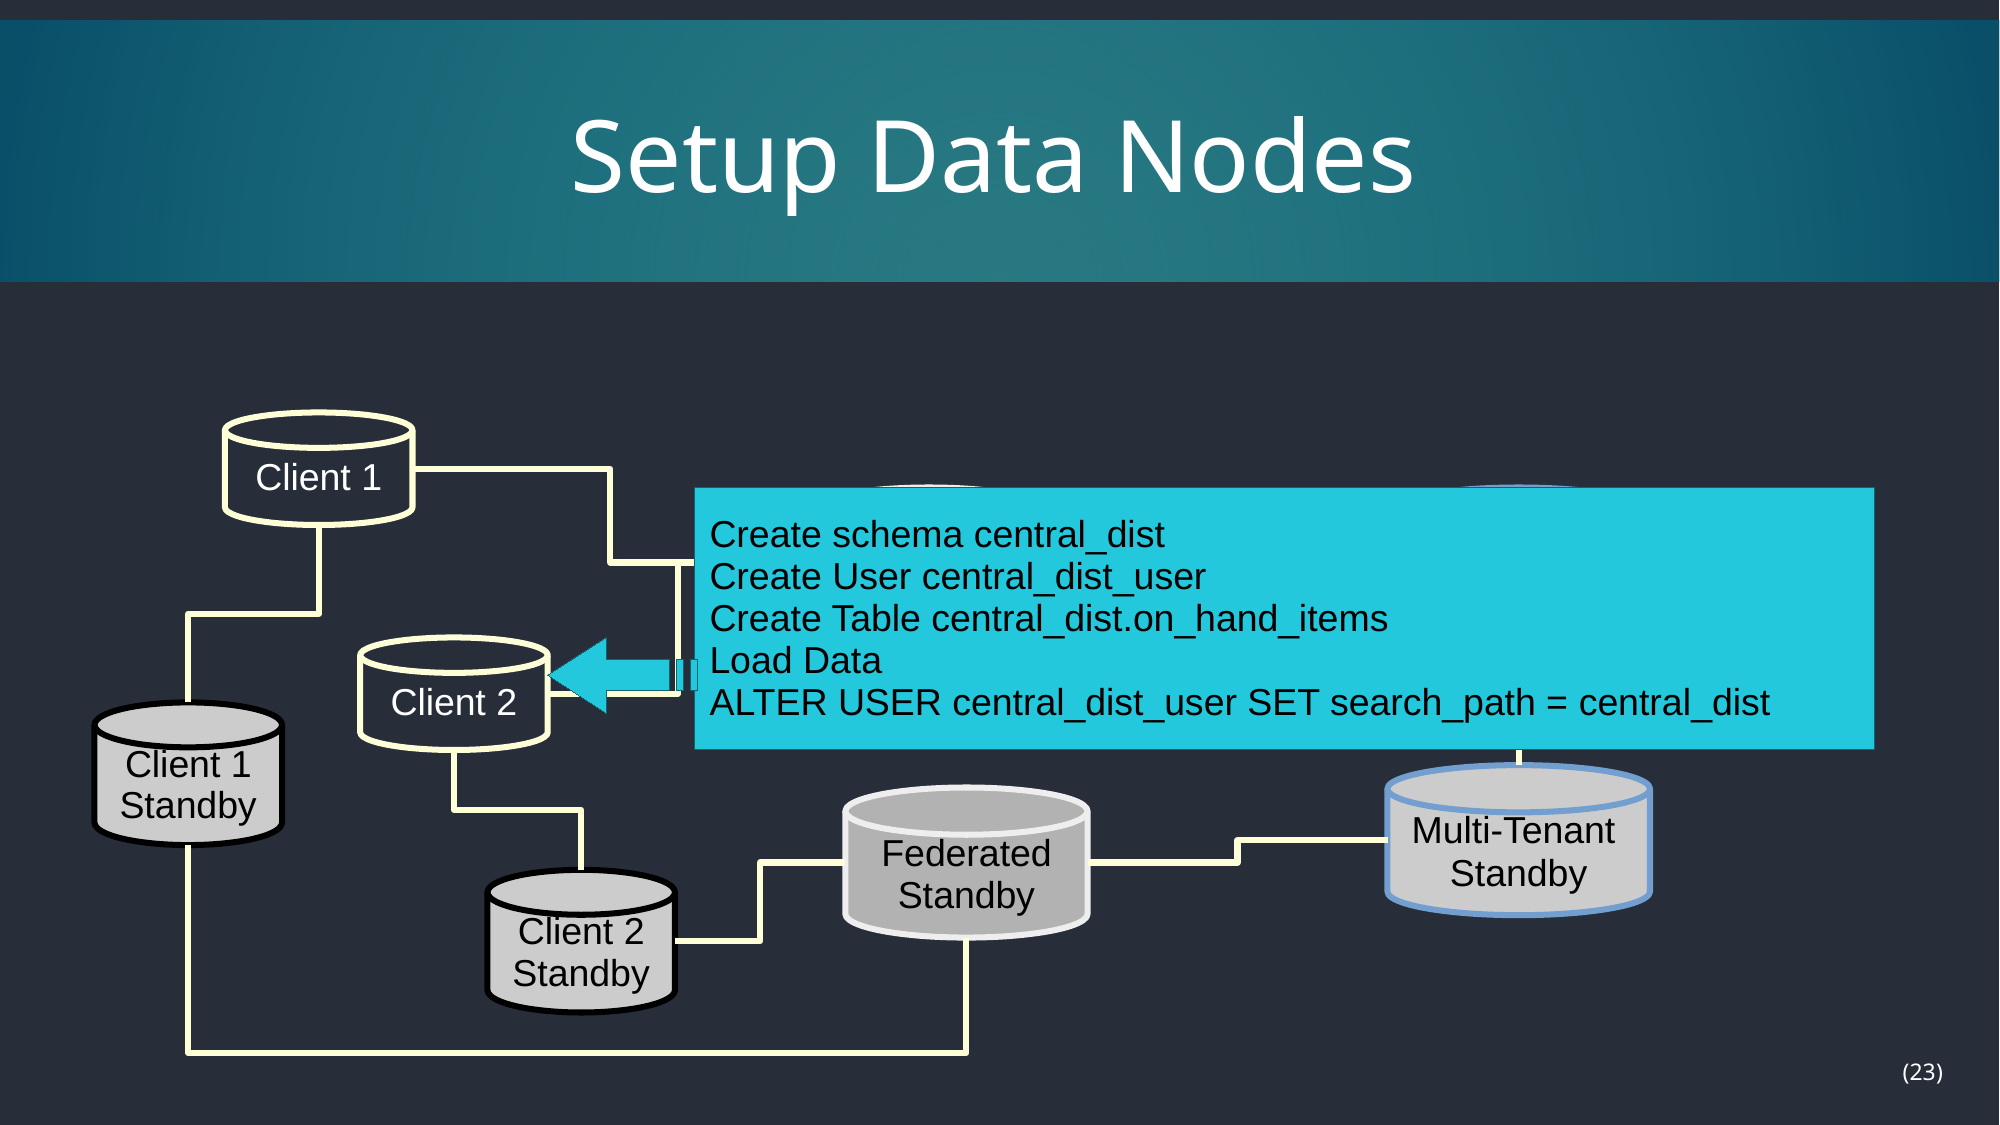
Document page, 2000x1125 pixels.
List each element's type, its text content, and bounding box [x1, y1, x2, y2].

text_box [676, 659, 684, 691]
text_box Multi-Tenant Standby [1387, 765, 1651, 916]
text_box [0, 20, 2000, 282]
text_box [690, 659, 698, 691]
text_box Federated Standby [845, 787, 1088, 938]
text_box Client 1 Standby [94, 702, 283, 846]
text_box Client 2 Standby [487, 869, 676, 1013]
text_box [547, 637, 670, 714]
text_box Create schema central_dist Create User central_dist_user Create Table central_dist.on_hand_items Load Data ALTER USER central_dist_user SET search_path = central_dist [694, 487, 1875, 750]
slide_number (<number>) [1508, 1042, 1959, 1103]
text_box Setup Data Nodes [37, 85, 1950, 220]
text_box Client 2 [360, 637, 548, 750]
text_box Client 1 [224, 412, 413, 525]
